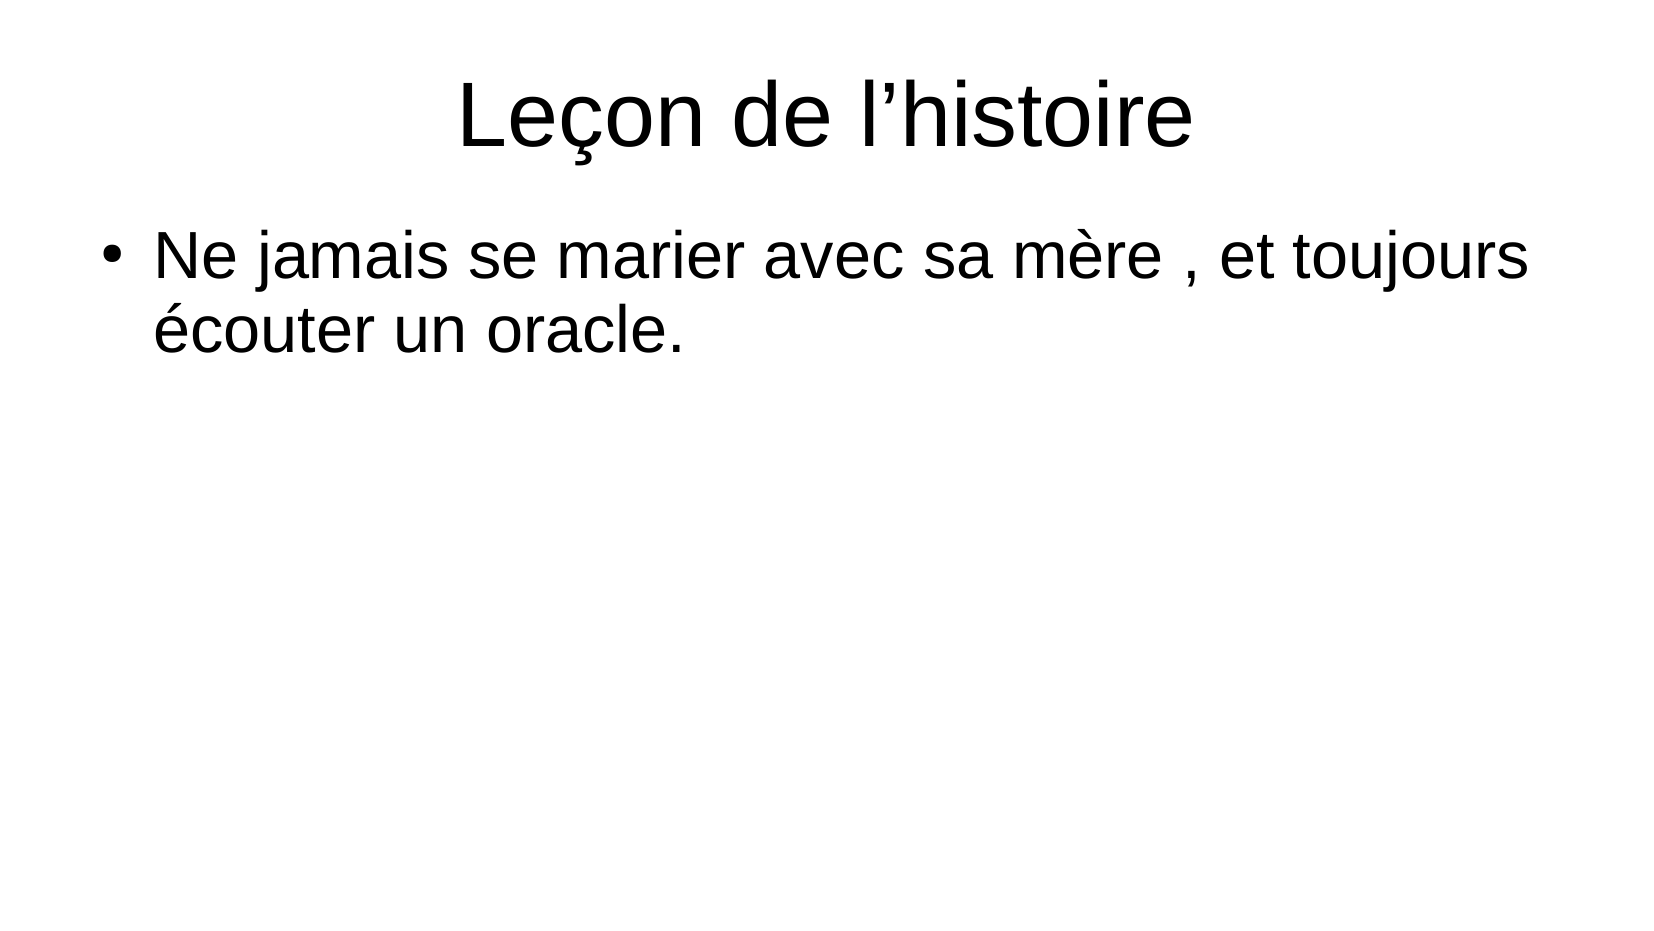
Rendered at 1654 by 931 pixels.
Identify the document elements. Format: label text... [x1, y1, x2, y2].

title Leçon de l’histoire [82, 37, 1571, 193]
list Ne jamais se marier avec sa mère , et toujours écouter un oracle. [82, 217, 1571, 758]
